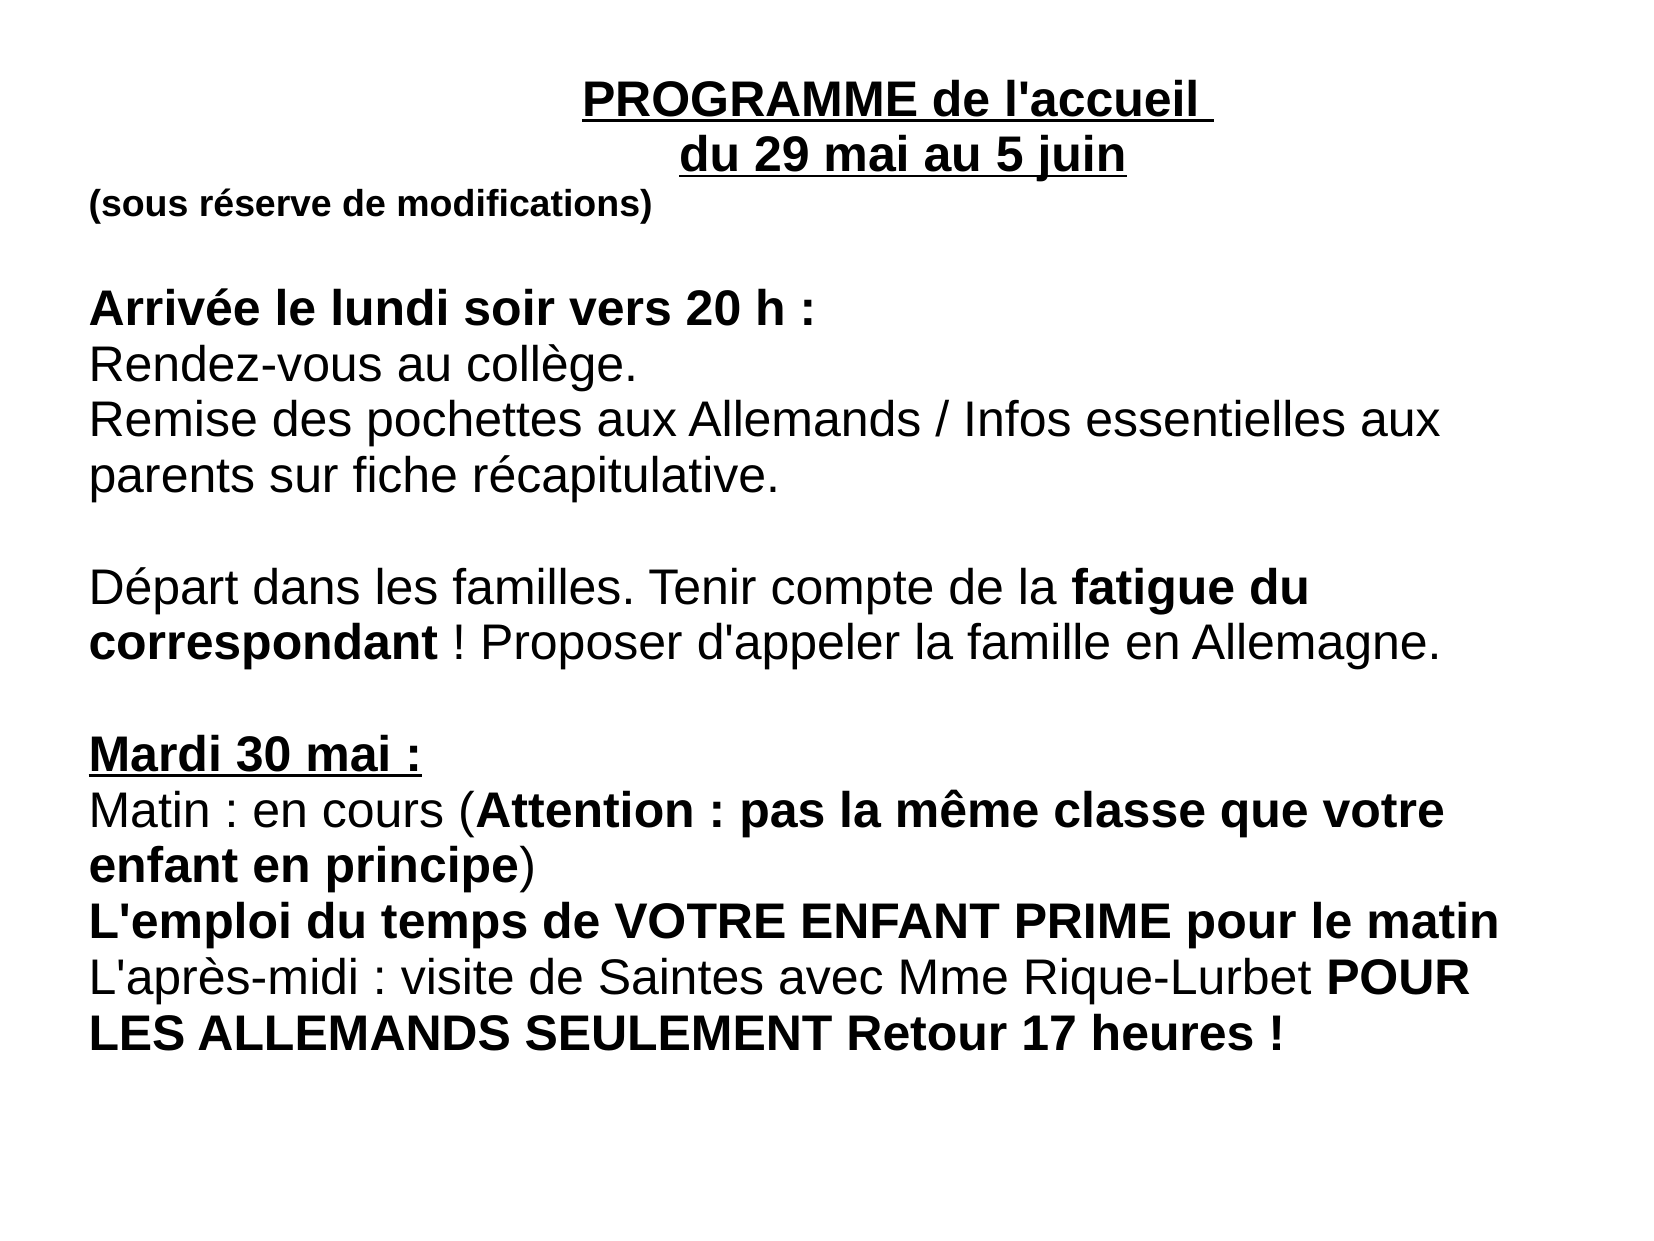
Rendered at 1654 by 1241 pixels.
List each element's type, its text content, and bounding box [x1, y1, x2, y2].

title PROGRAMME de l'accueil du 29 mai au 5 juin (sous réserve de modifications) Arrivée le lundi soir vers 20 h : Rendez-vous au collège. Remise des pochettes aux Allemands / Infos essentielles aux parents sur fiche récapitulative. Départ dans les familles. Tenir compte de la fatigue du correspondant ! Proposer d'appeler la famille en Allemagne. Mardi 30 mai : Matin : en cours (Attention : pas la même classe que votre enfant en principe) L'emploi du temps de VOTRE ENFANT PRIME pour le matin L'après-midi : visite de Saintes avec Mme Rique-Lurbet POUR LES ALLEMANDS SEULEMENT Retour 17 heures ! [88, 5, 1577, 1241]
